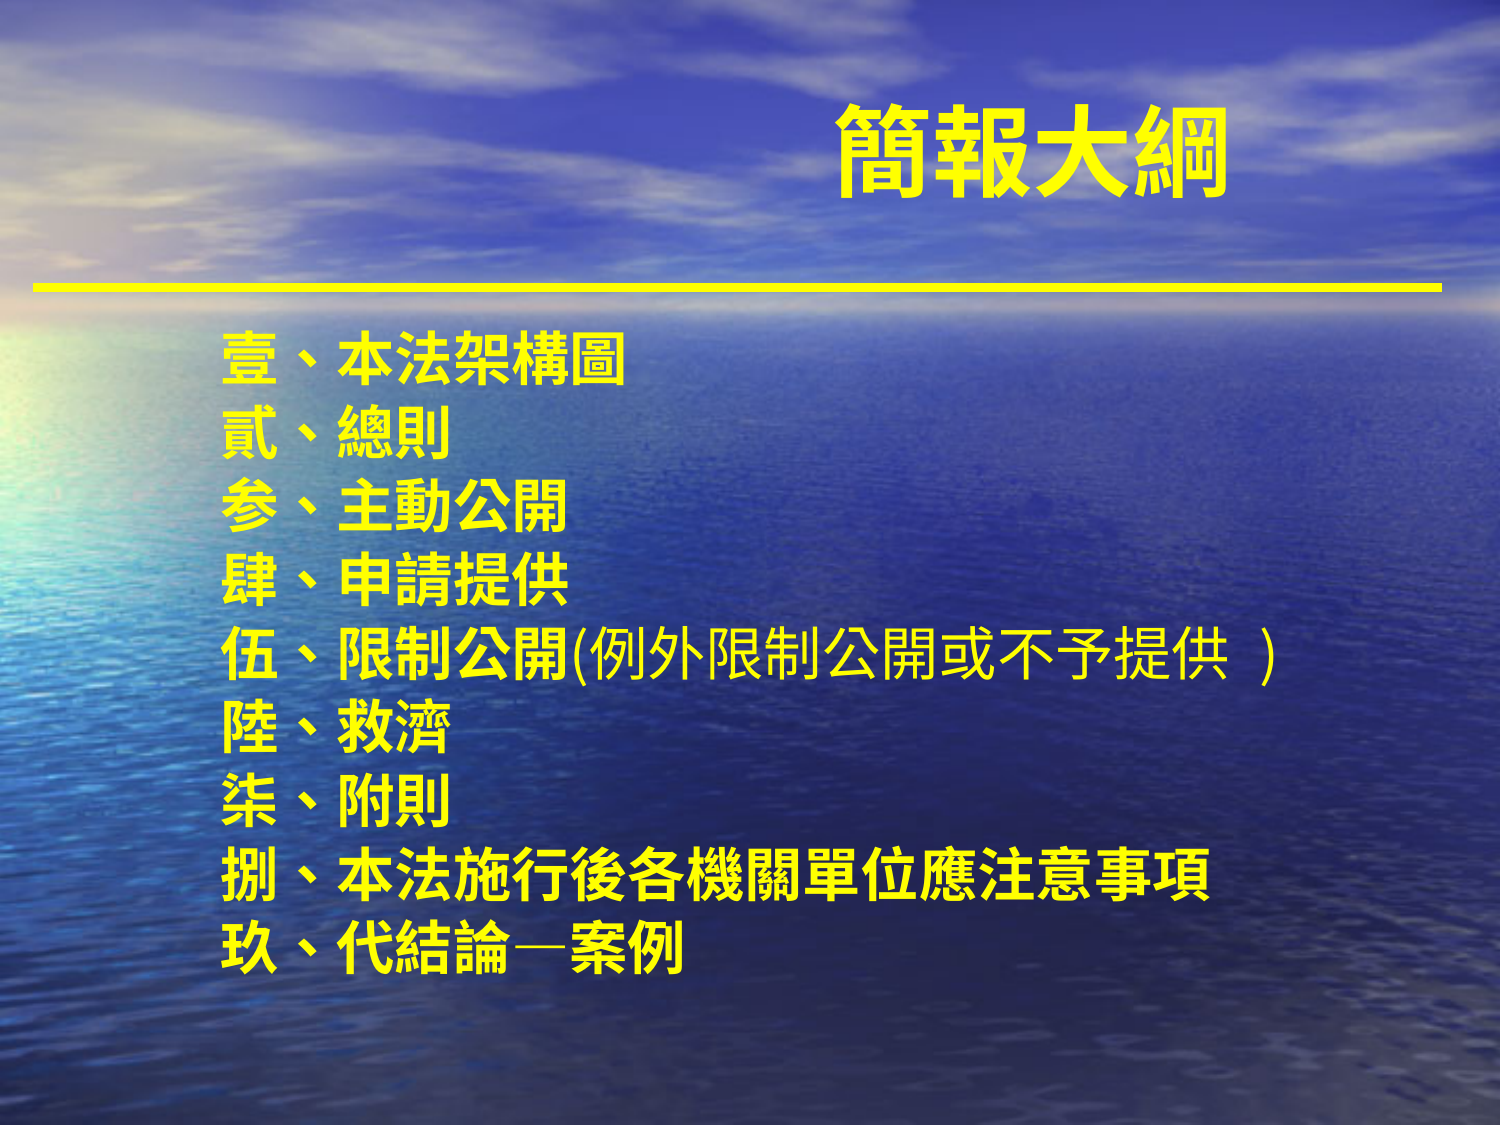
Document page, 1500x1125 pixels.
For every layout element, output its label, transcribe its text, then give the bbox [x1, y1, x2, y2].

text_box 簡報大綱 [74, 75, 1388, 225]
picture [0, 0, 1500, 1125]
text_box 壹、本法架構圖 貳、總則 参、主動公開 肆、申請提供 伍、限制公開(例外限制公開或不予提供 ) 陸、救濟 柒、附則 捌、本法施行後各機關單位應注意事項 玖、代結論—案例 [212, 312, 1500, 999]
